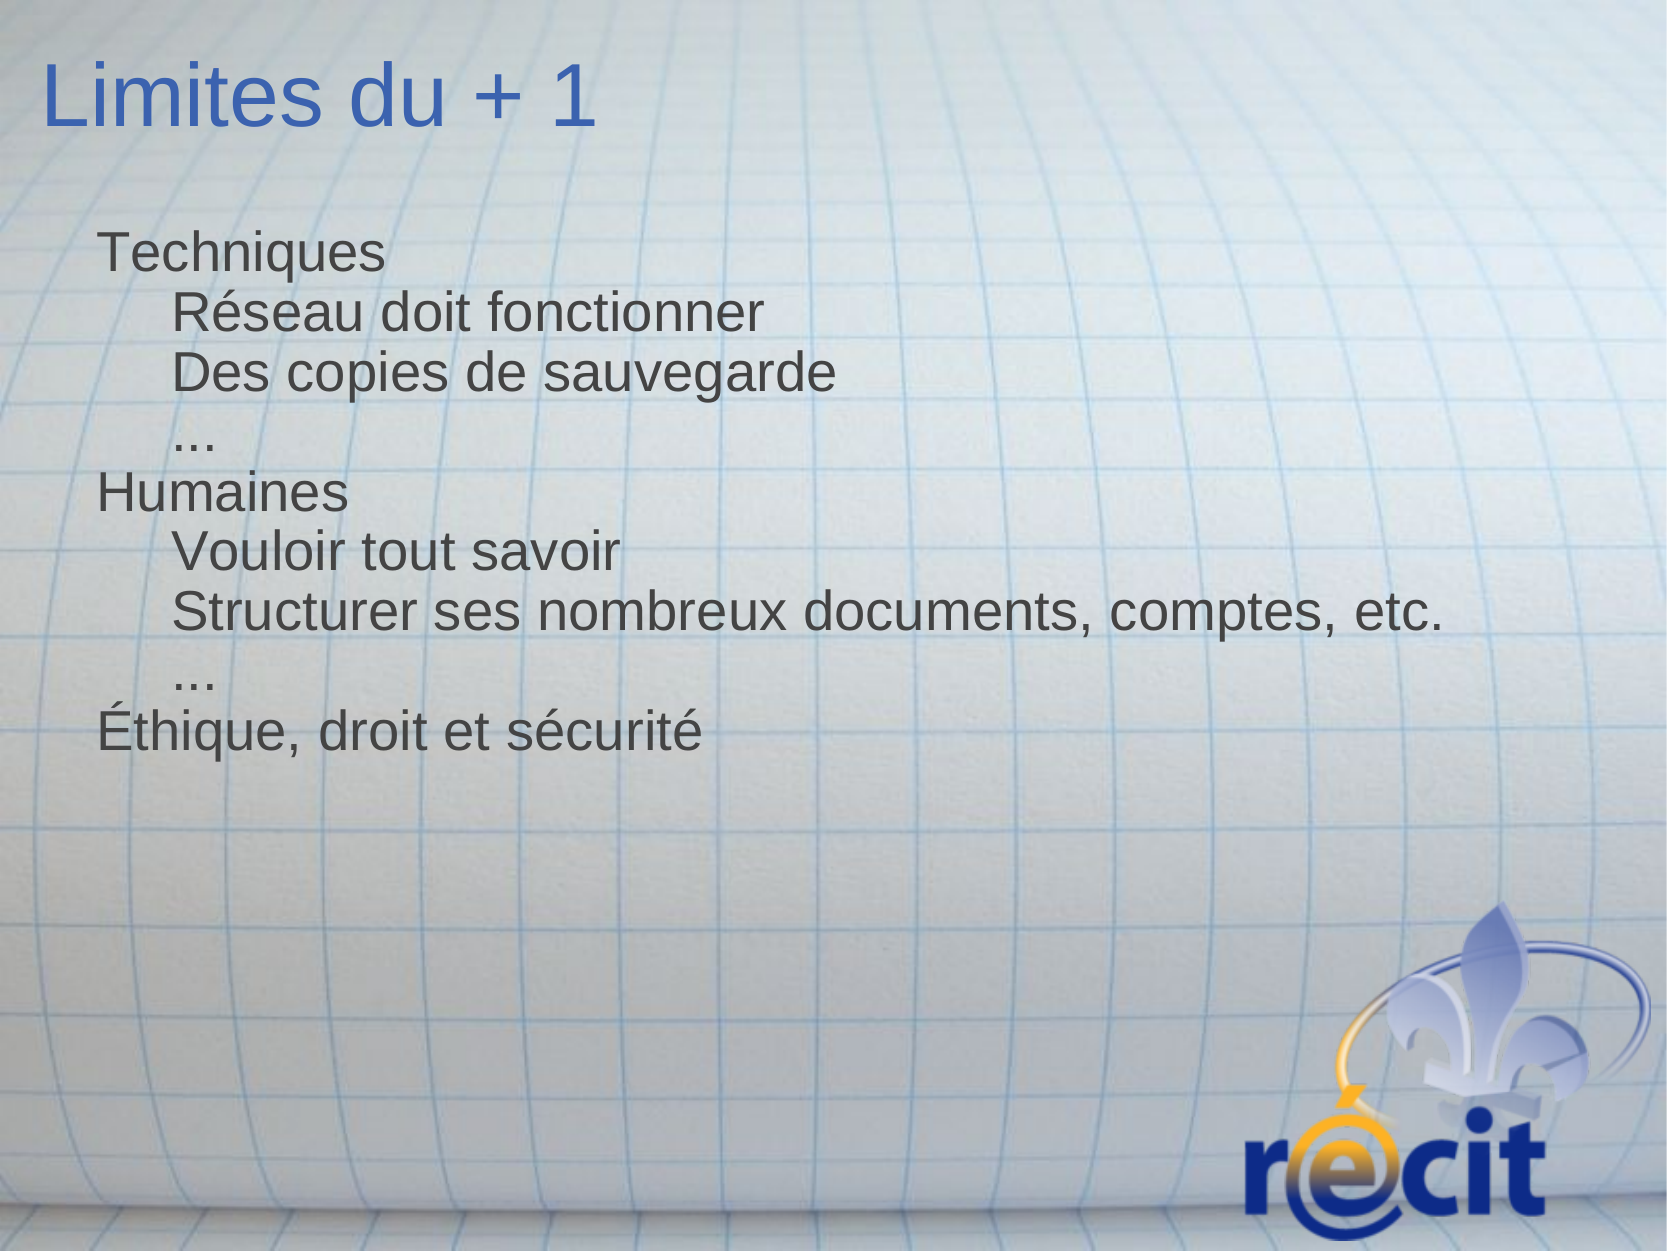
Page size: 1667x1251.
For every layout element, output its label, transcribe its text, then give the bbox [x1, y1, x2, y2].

list Techniques Réseau doit fonctionner Des copies de sauvegarde ... Humaines Vouloir tout savoir Structurer ses nombreux documents, comptes, etc. ... Éthique, droit et sécurité [77, 223, 1629, 910]
title Limites du + 1 [40, 50, 1627, 201]
picture [0, 0, 1667, 1251]
